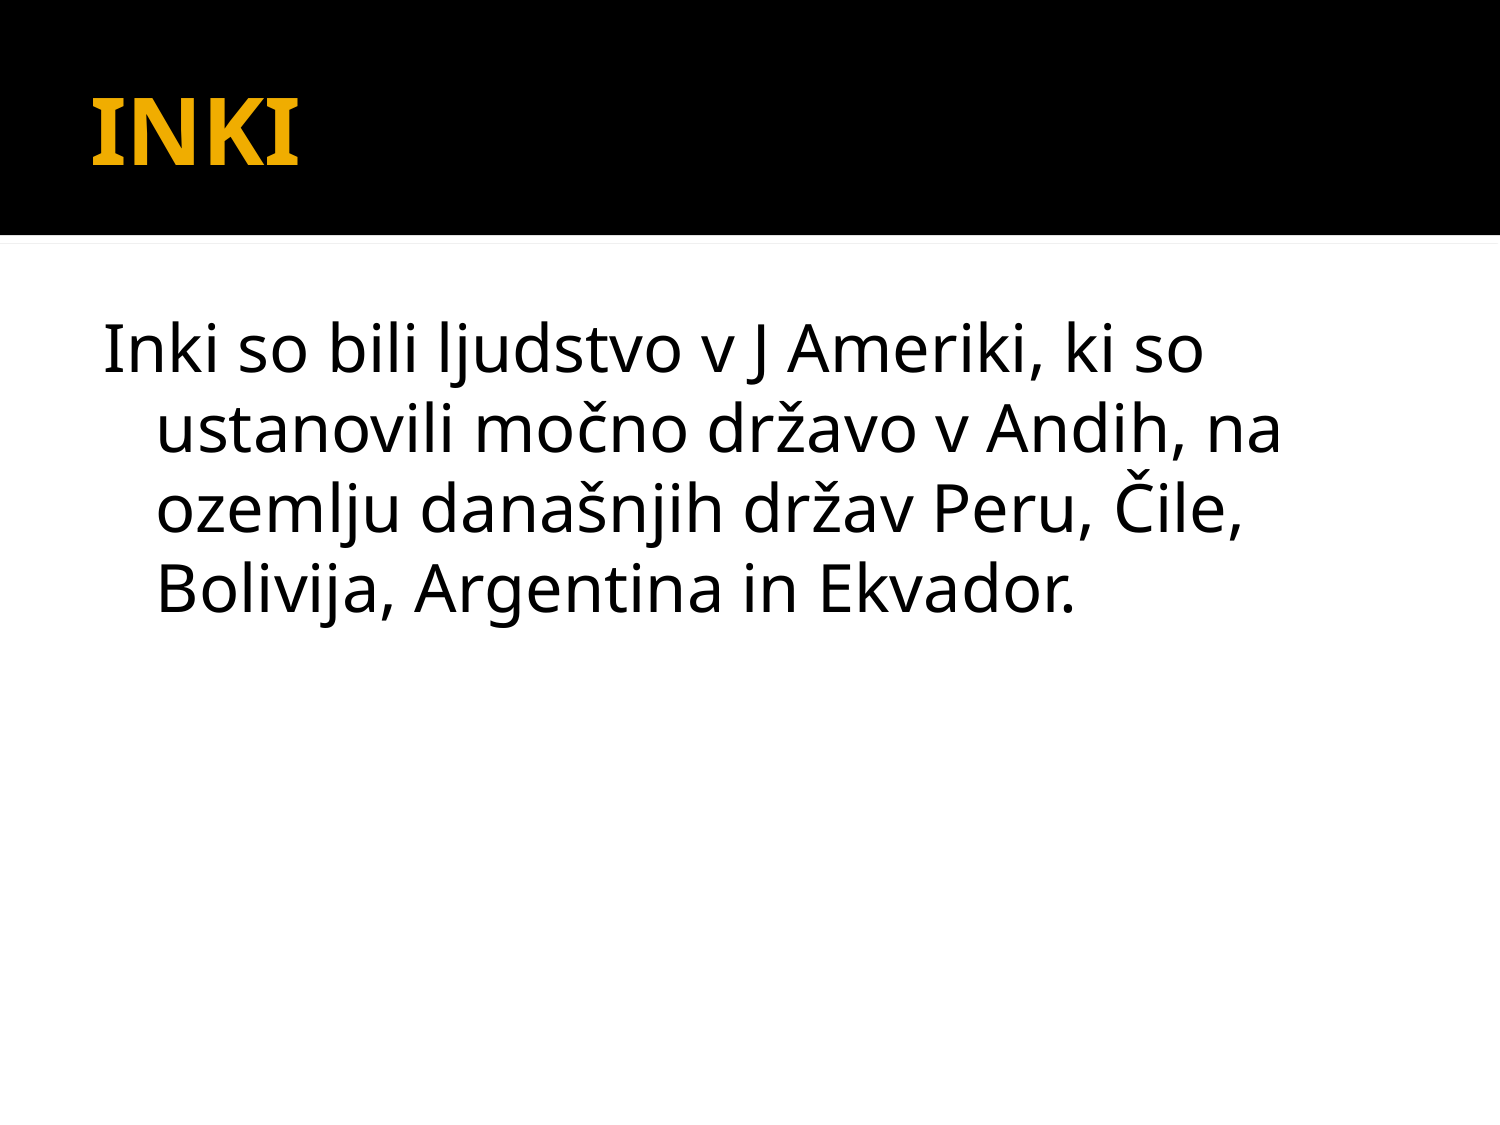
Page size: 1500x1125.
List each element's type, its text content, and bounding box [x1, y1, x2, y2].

list Inki so bili ljudstvo v J Ameriki, ki so ustanovili močno državo v Andih, na ozemlju današnjih držav Peru, Čile, Bolivija, Argentina in Ekvador. [75, 291, 1425, 1050]
title INKI [75, 25, 1425, 231]
